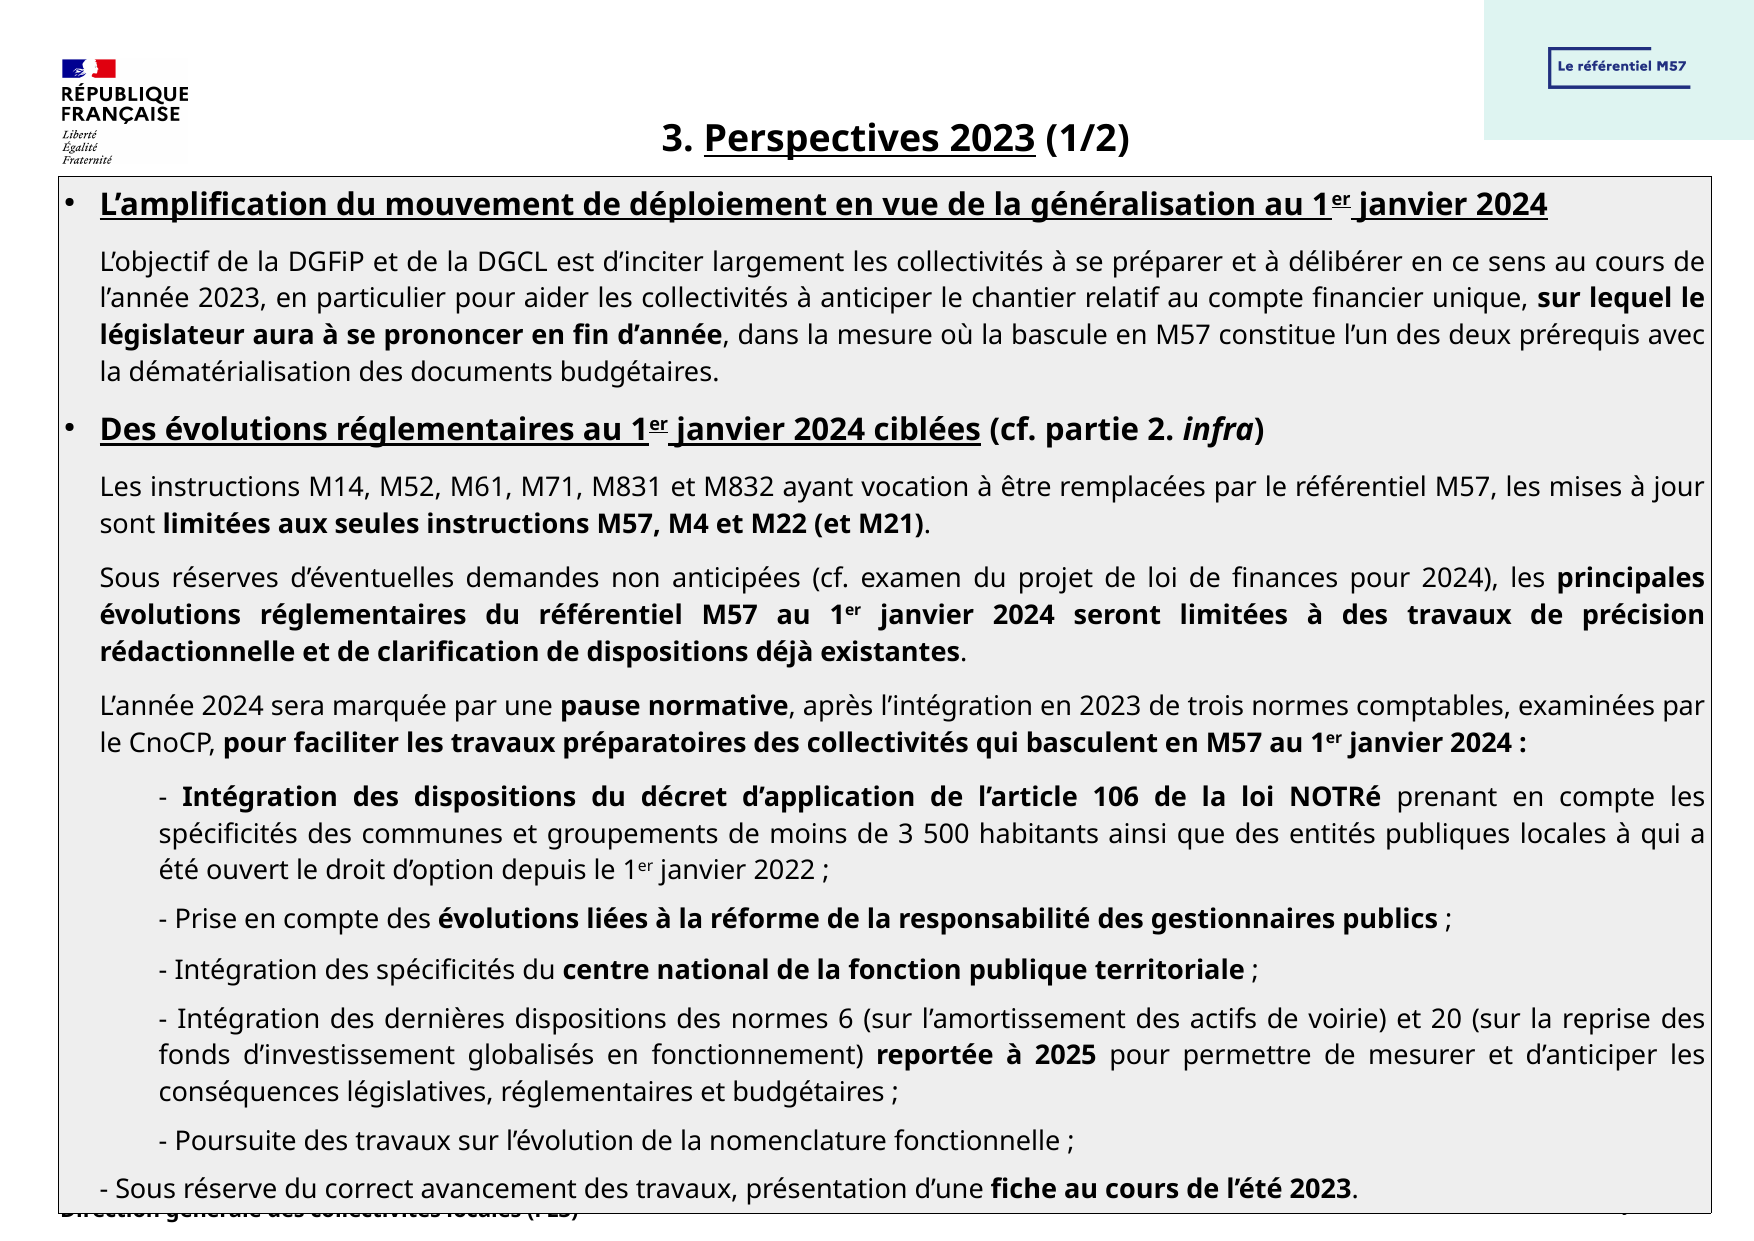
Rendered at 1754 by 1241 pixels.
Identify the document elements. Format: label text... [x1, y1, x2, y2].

text_box 3. Perspectives 2023 (1/2) [175, 104, 1617, 166]
table_header L’amplification du mouvement de déploiement en vue de la généralisation au 1er janvier 2024 L’objectif de la DGFiP et de la DGCL est d’inciter largement les collectivités à se préparer et à délibérer en ce sens au cours de l’année 2023, en particulier pour aider les collectivités à anticiper le chantier relatif au compte financier unique, sur lequel le législateur aura à se prononcer en fin d’année, dans la mesure où la bascule en M57 constitue l’un des deux prérequis avec la dématérialisation des documents budgétaires. Des évolutions réglementaires au 1er janvier 2024 ciblées (cf. partie 2. infra) Les instructions M14, M52, M61, M71, M831 et M832 ayant vocation à être remplacées par le référentiel M57, les mises à jour sont limitées aux seules instructions M57, M4 et M22 (et M21). Sous réserves d’éventuelles demandes non anticipées (cf. examen du projet de loi de finances pour 2024), les principales évolutions réglementaires du référentiel M57 au 1er janvier 2024 seront limitées à des travaux de précision rédactionnelle et de clarification de dispositions déjà existantes. L’année 2024 sera marquée par une pause normative, après l’intégration en 2023 de trois normes comptables, examinées par le CnoCP, pour faciliter les travaux préparatoires des collectivités qui basculent en M57 au 1er janvier 2024 : - Intégration des dispositions du décret d’application de l’article 106 de la loi NOTRé prenant en compte les spécificités des communes et groupements de moins de 3 500 habitants ainsi que des entités publiques locales à qui a été ouvert le droit d’option depuis le 1er janvier 2022 ; - Prise en compte des évolutions liées à la réforme de la responsabilité des gestionnaires publics ; - Intégration des spécificités du centre national de la fonction publique territoriale ; - Intégration des dernières dispositions des normes 6 (sur l’amortissement des actifs de voirie) et 20 (sur la reprise des fonds d’investissement globalisés en fonctionnement) reportée à 2025 pour permettre de mesurer et d’anticiper les conséquences législatives, réglementaires et budgétaires ; - Poursuite des travaux sur l’évolution de la nomenclature fonctionnelle ; - Sous réserve du correct avancement des travaux, présentation d’une fiche au cours de l’été 2023. [59, 177, 1711, 1213]
picture [1484, 0, 1754, 140]
picture [62, 58, 188, 164]
